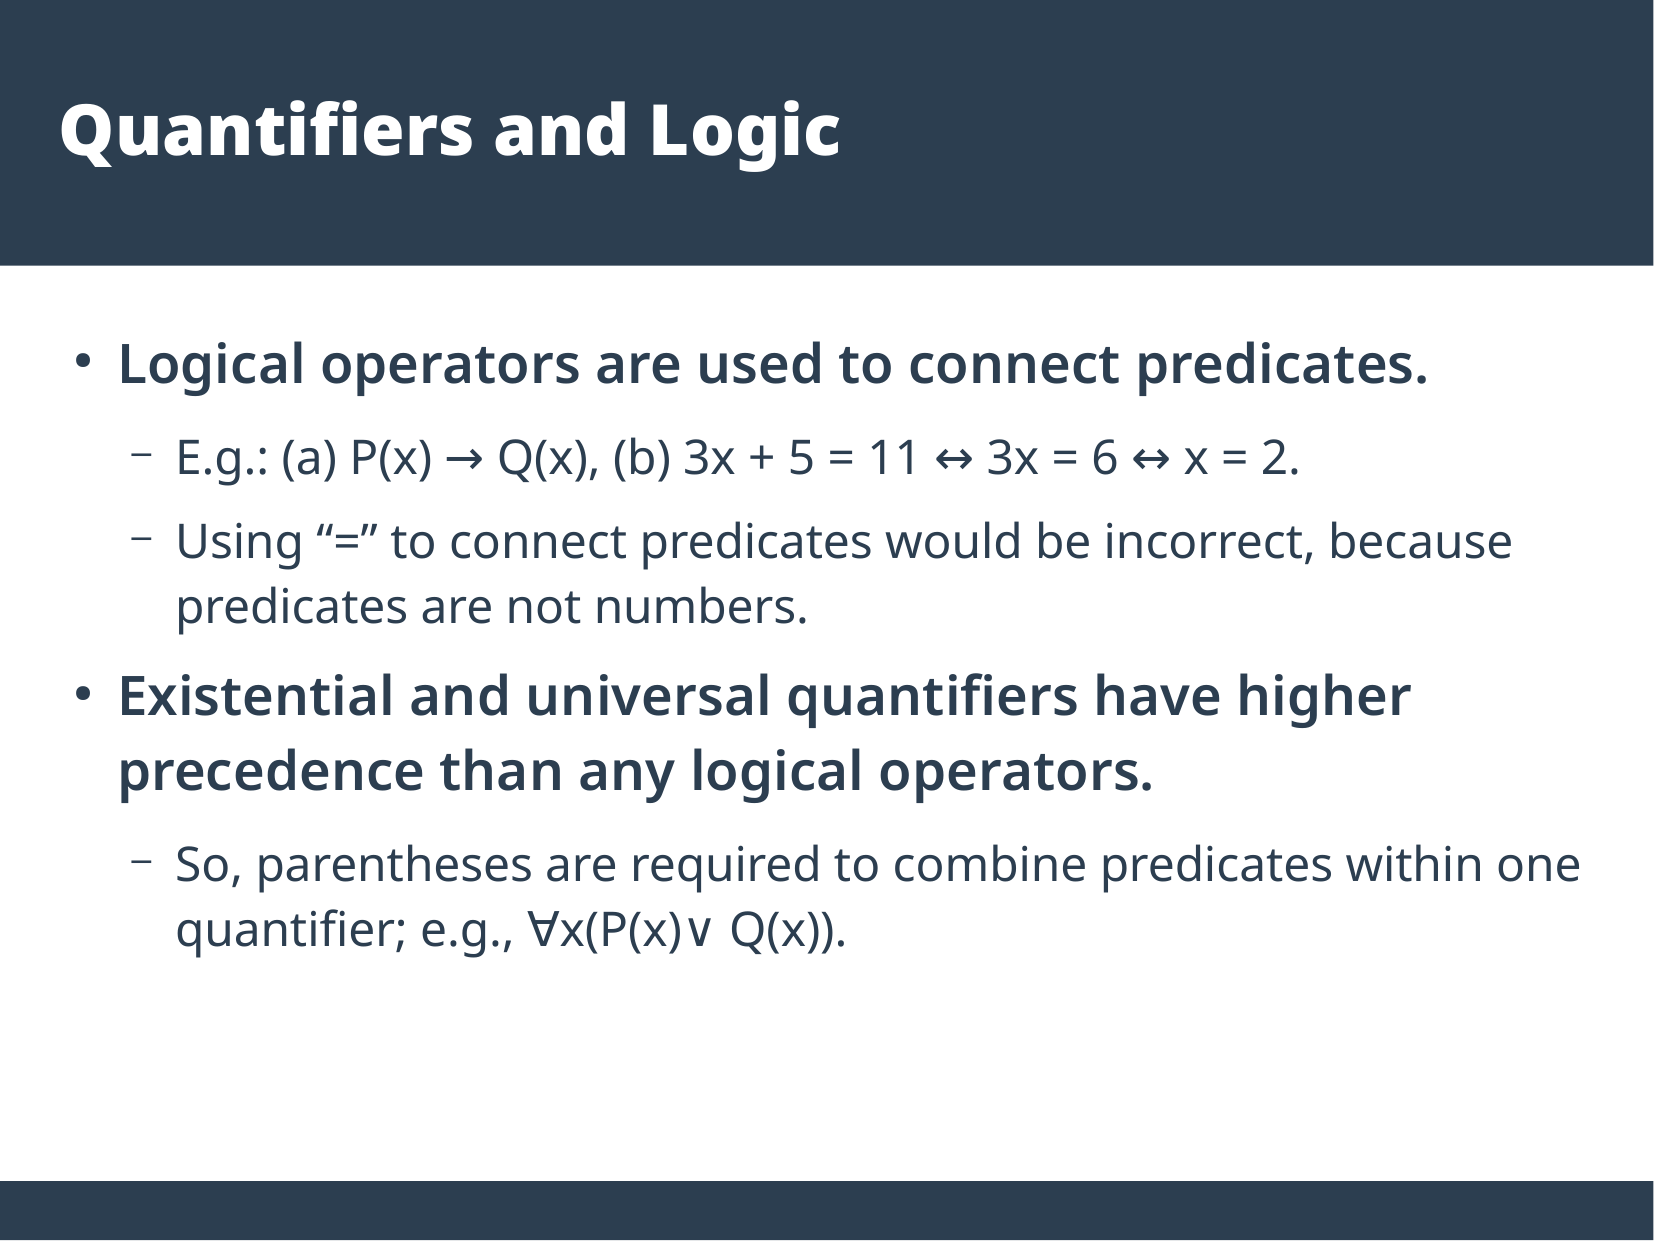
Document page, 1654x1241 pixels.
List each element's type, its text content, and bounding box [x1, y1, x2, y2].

list Logical operators are used to connect predicates. E.g.: (a) P(x) → Q(x), (b) 3x + 5 = 11 ↔ 3x = 6 ↔ x = 2. Using “=” to connect predicates would be incorrect, because predicates are not numbers. Existential and universal quantifiers have higher precedence than any logical operators. So, parentheses are required to combine predicates within one quantifier; e.g., ∀x(P(x)∨ Q(x)). [59, 324, 1595, 976]
title Quantifiers and Logic [59, 49, 1595, 207]
